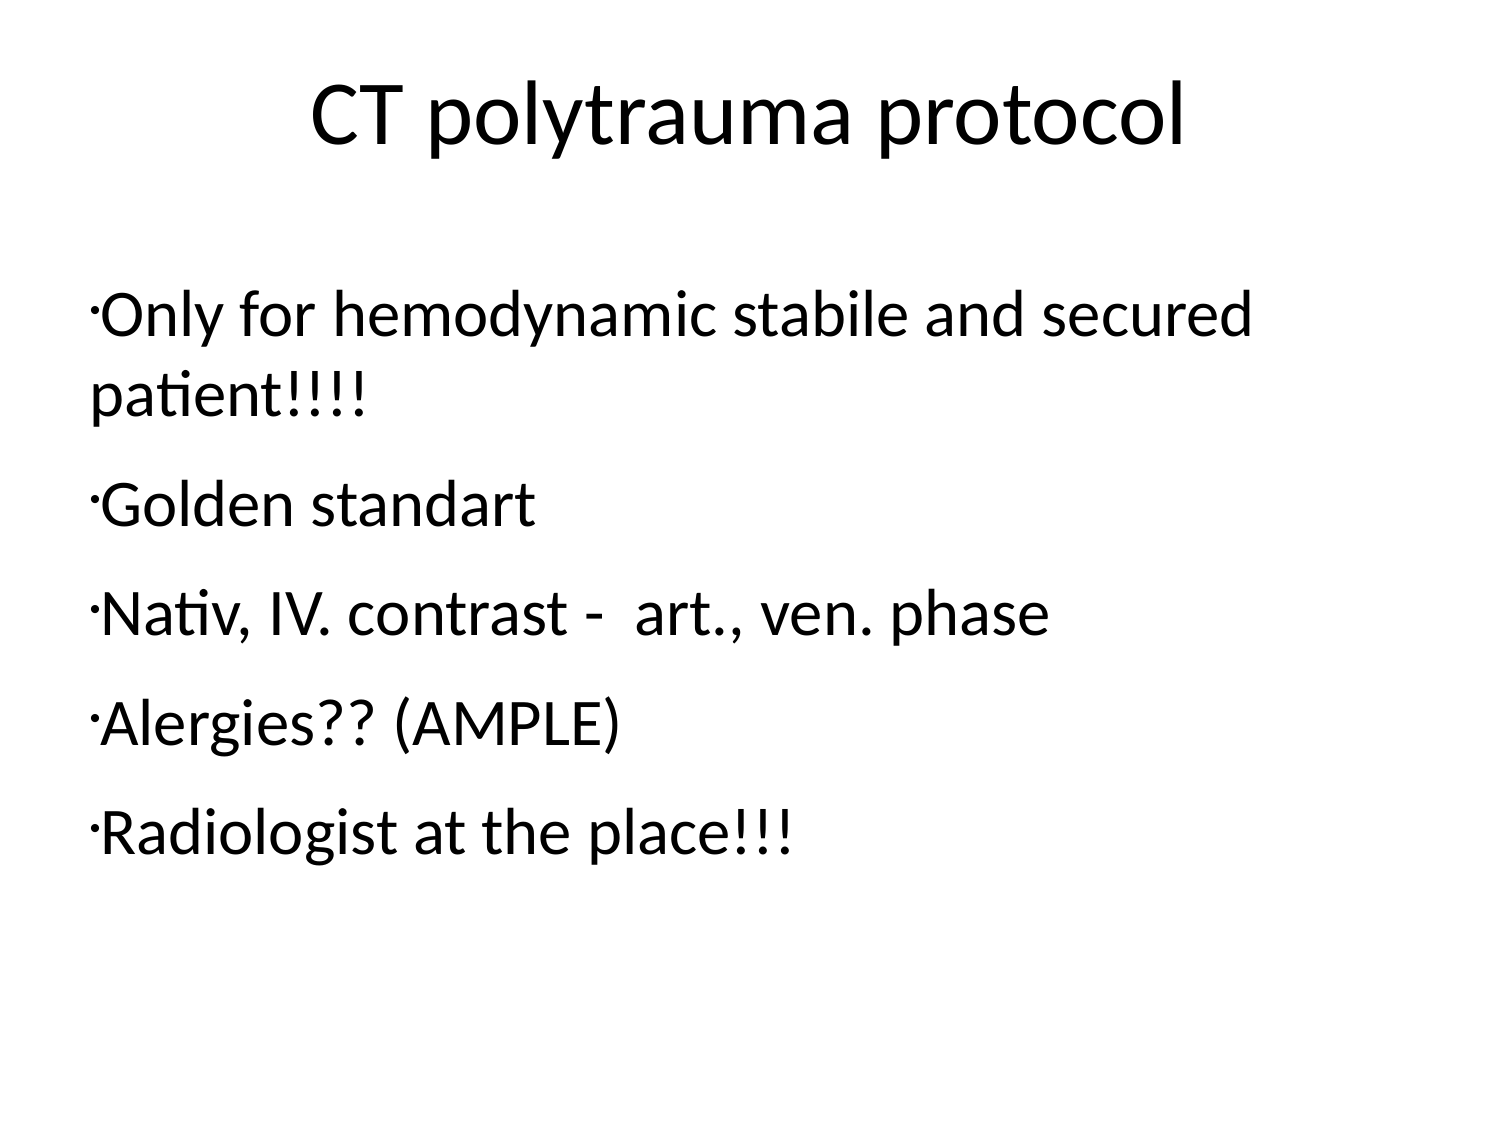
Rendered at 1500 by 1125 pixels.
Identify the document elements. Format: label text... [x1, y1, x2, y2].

list Only for hemodynamic stabile and secured patient!!!! Golden standart Nativ, IV. contrast - art., ven. phase Alergies?? (AMPLE) Radiologist at the place!!! [75, 262, 1425, 1005]
title CT polytrauma protocol [75, 45, 1425, 233]
